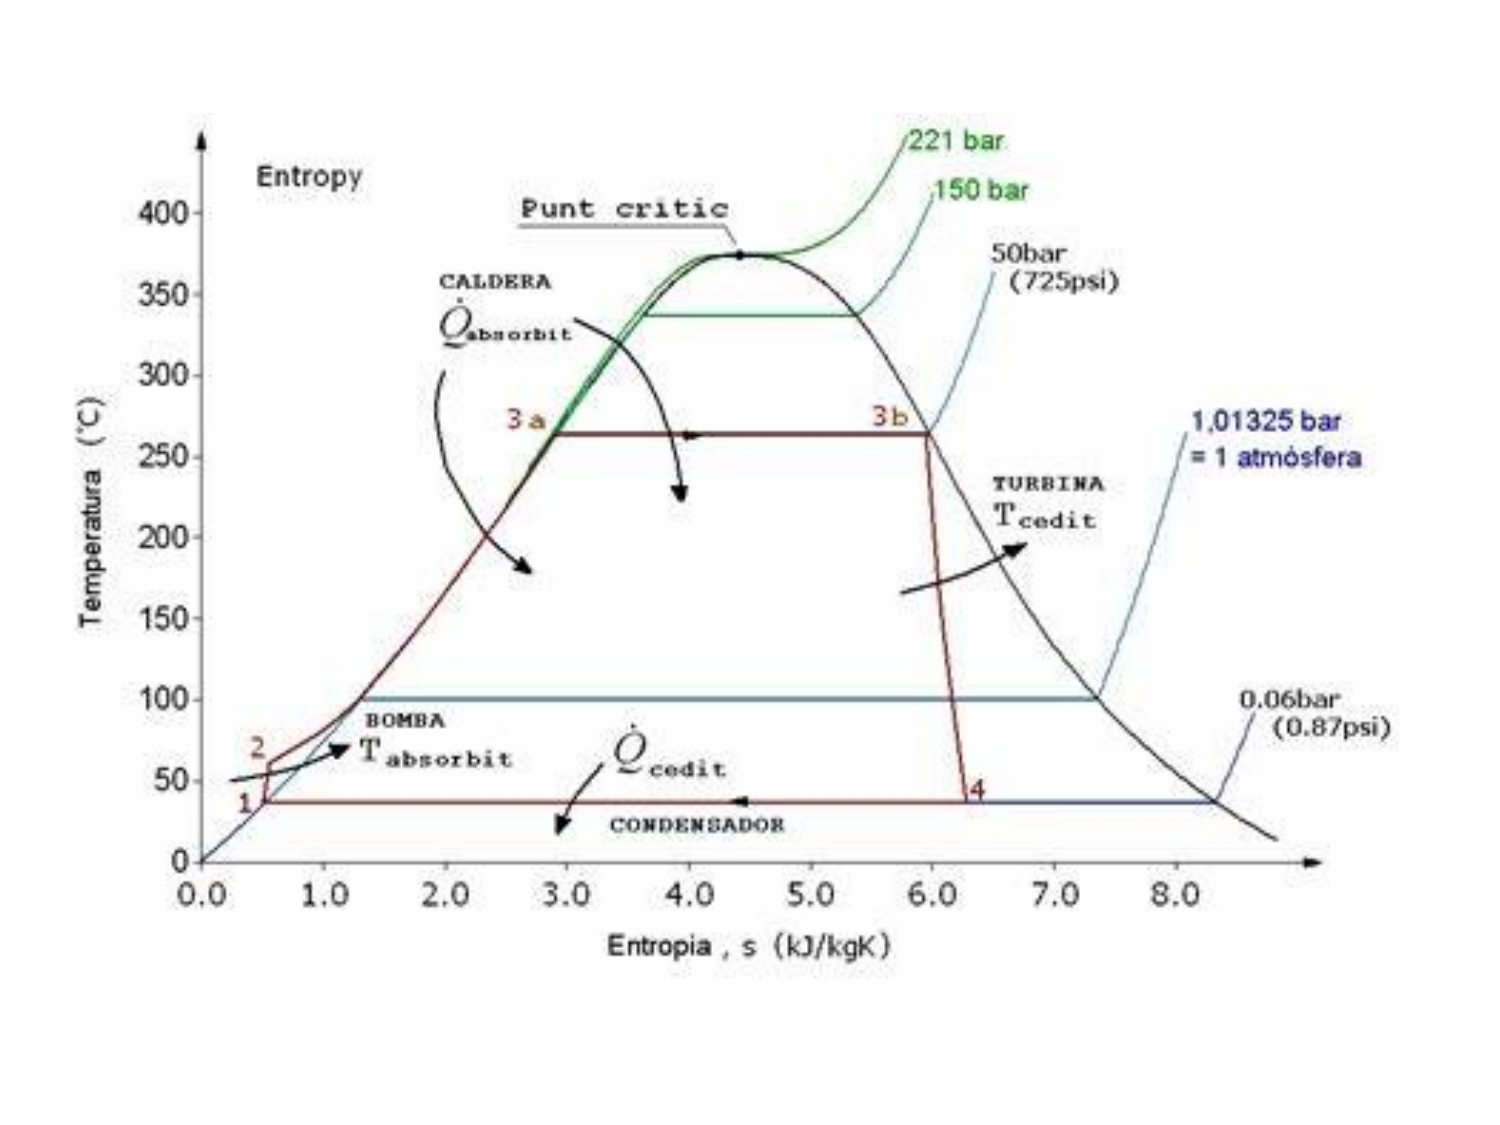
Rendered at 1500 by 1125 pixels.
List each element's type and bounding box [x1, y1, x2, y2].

picture [53, 113, 1405, 985]
